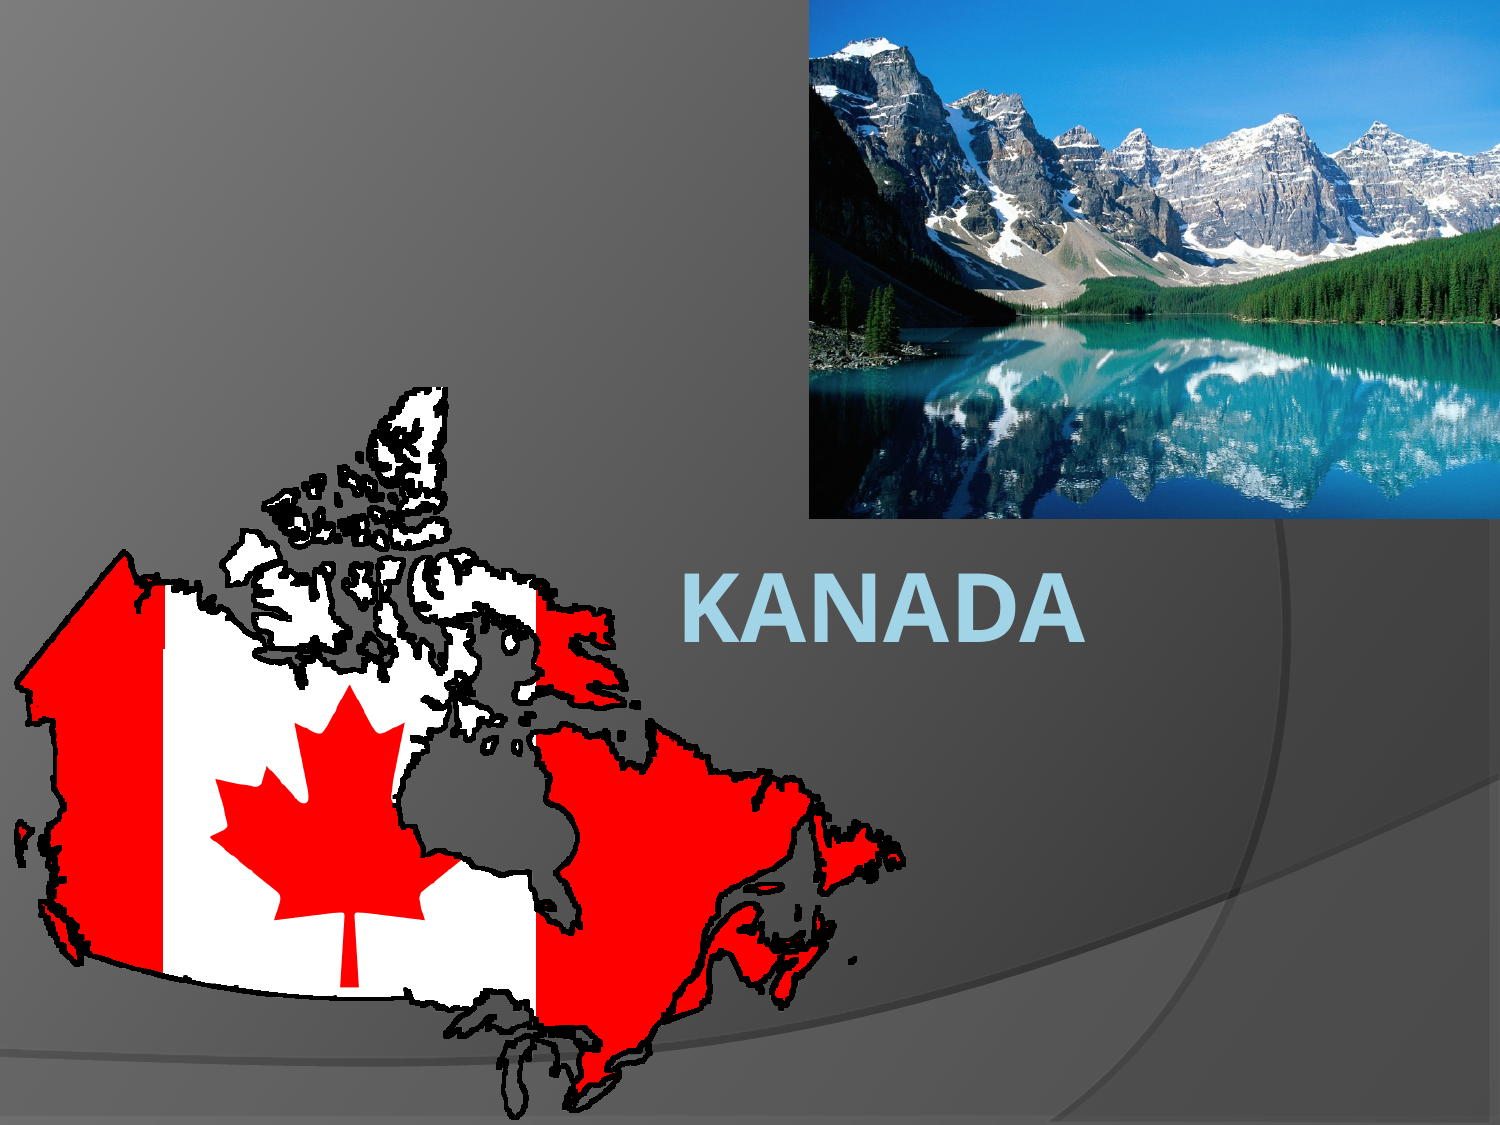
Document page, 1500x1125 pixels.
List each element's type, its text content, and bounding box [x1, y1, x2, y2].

title KANADA [911, 538, 1093, 917]
picture [0, 0, 1500, 1125]
